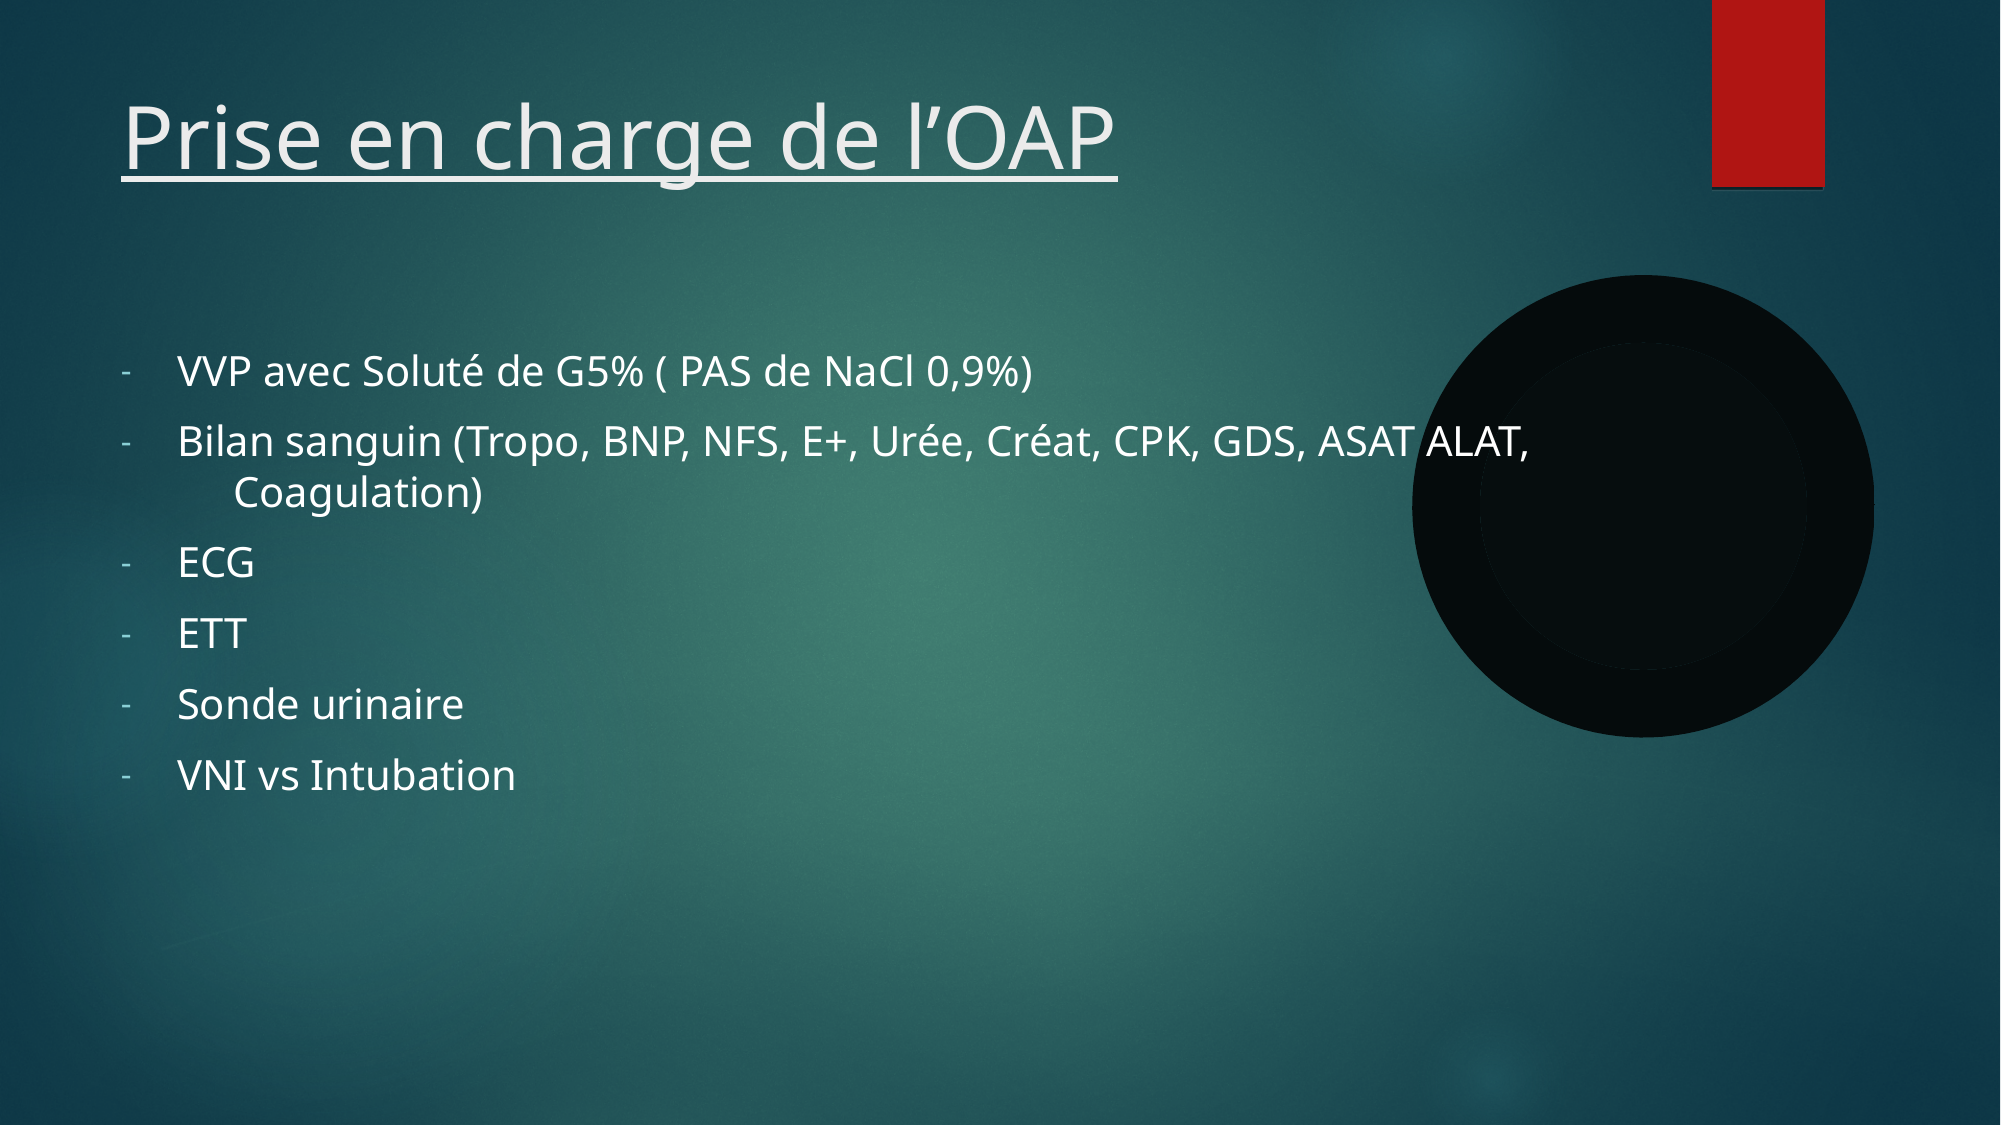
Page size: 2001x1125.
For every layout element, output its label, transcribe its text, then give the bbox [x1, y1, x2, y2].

list VVP avec Soluté de G5% ( PAS de NaCl 0,9%) Bilan sanguin (Tropo, BNP, NFS, E+, Urée, Créat, CPK, GDS, ASAT ALAT, Coagulation) ECG ETT Sonde urinaire VNI vs Intubation [105, 336, 1758, 1026]
title Prise en charge de l’OAP [106, 74, 1649, 305]
